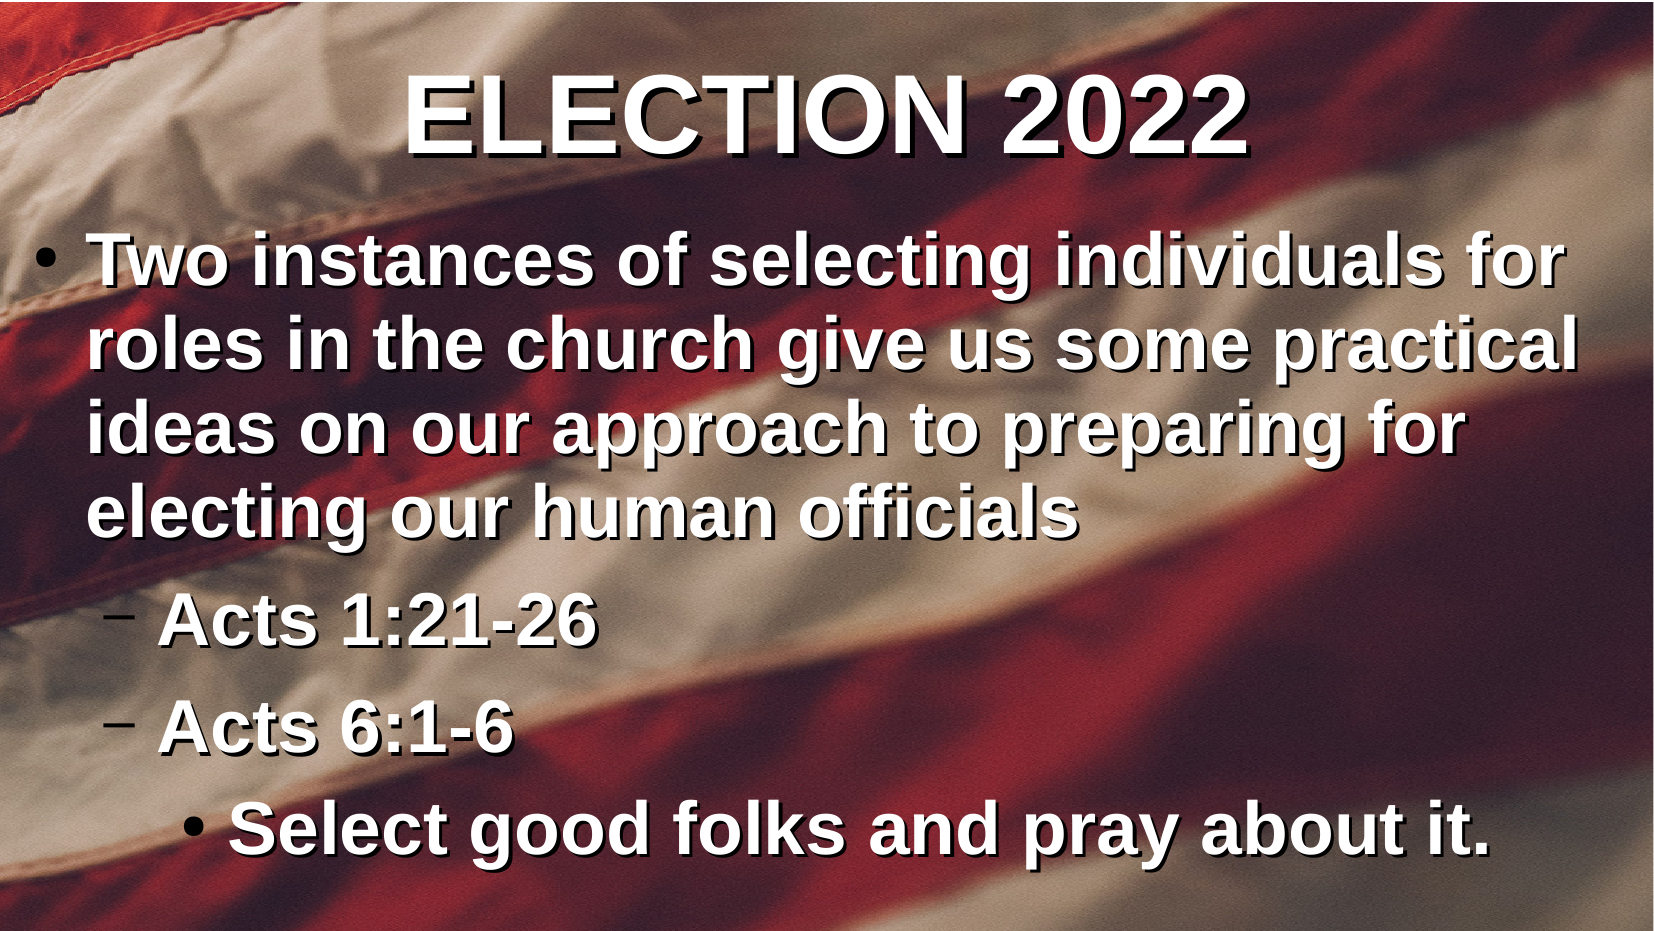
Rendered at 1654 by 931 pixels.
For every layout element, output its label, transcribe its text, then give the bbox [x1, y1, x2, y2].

picture [0, 2, 1654, 931]
title ELECTION 2022 [82, 37, 1571, 193]
list Two instances of selecting individuals for roles in the church give us some practical ideas on our approach to preparing for electing our human officials Acts 1:21-26 Acts 6:1-6 Select good folks and pray about it. [15, 217, 1636, 901]
